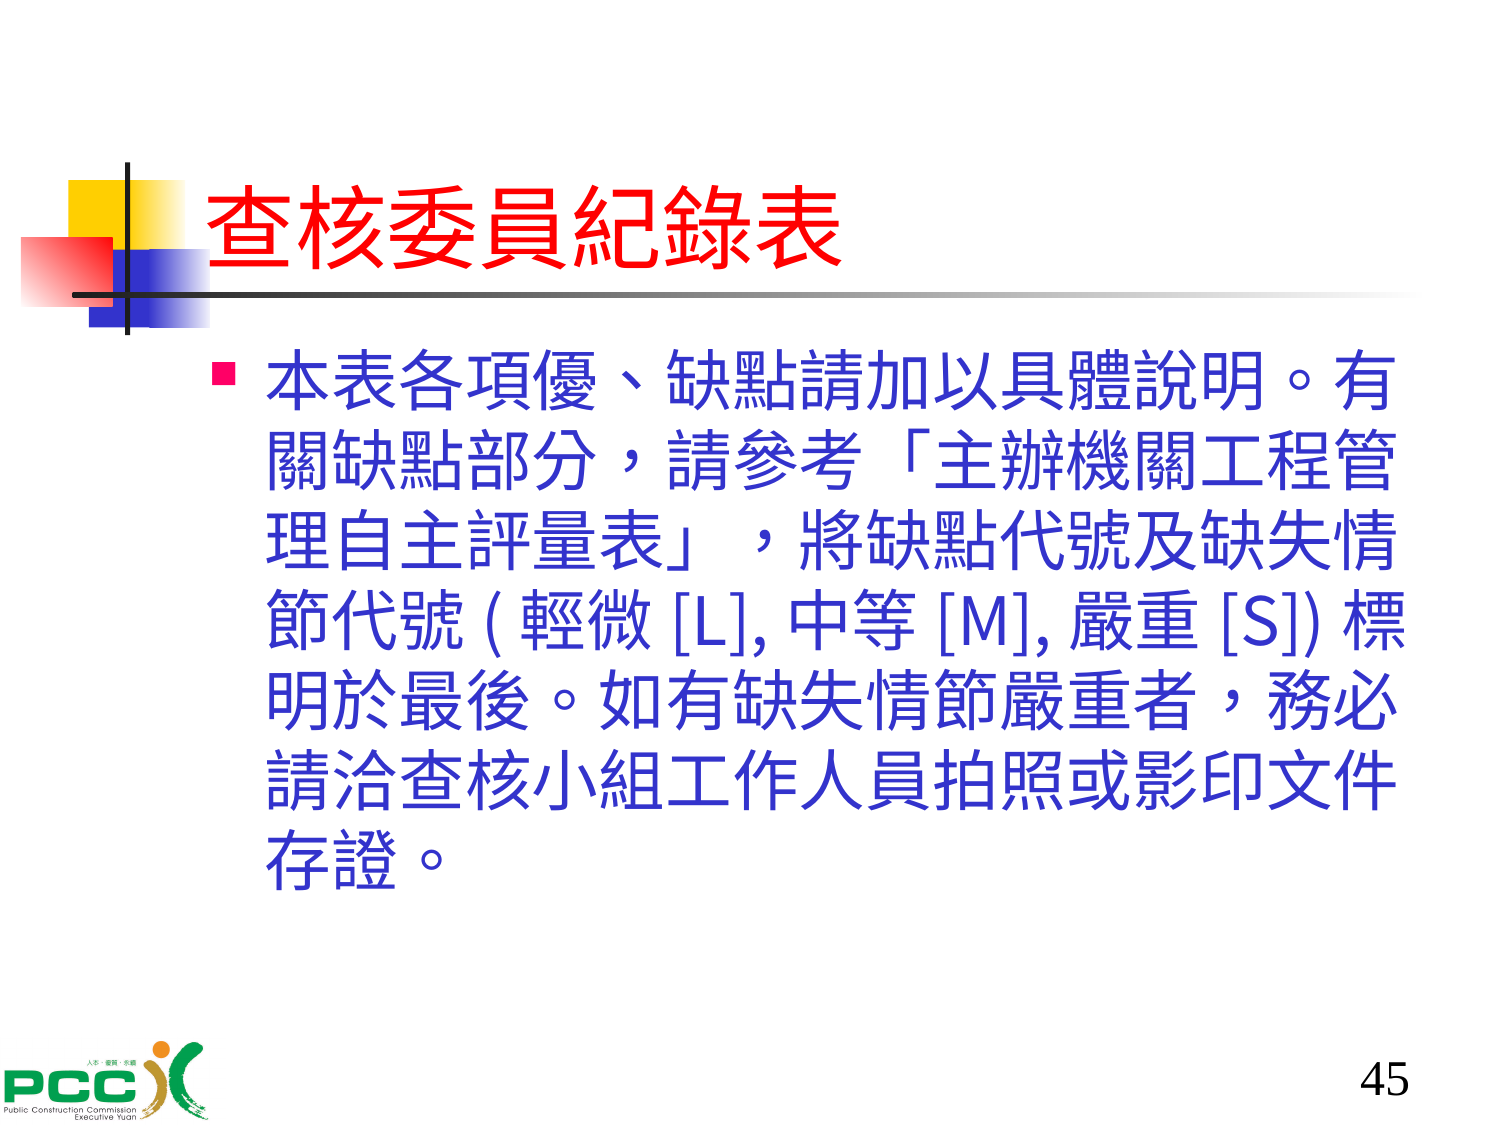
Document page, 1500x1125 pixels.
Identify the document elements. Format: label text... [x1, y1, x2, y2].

picture [0, 1037, 226, 1125]
list 本表各項優、缺點請加以具體說明。有關缺點部分，請參考「主辦機關工程管理自主評量表」，將缺點代號及缺失情節代號(輕微[L],中等[M],嚴重[S])標明於最後。如有缺失情節嚴重者，務必請洽查核小組工作人員拍照或影印文件存證。 [193, 331, 1469, 1007]
title 查核委員紀錄表 [188, 101, 1500, 289]
